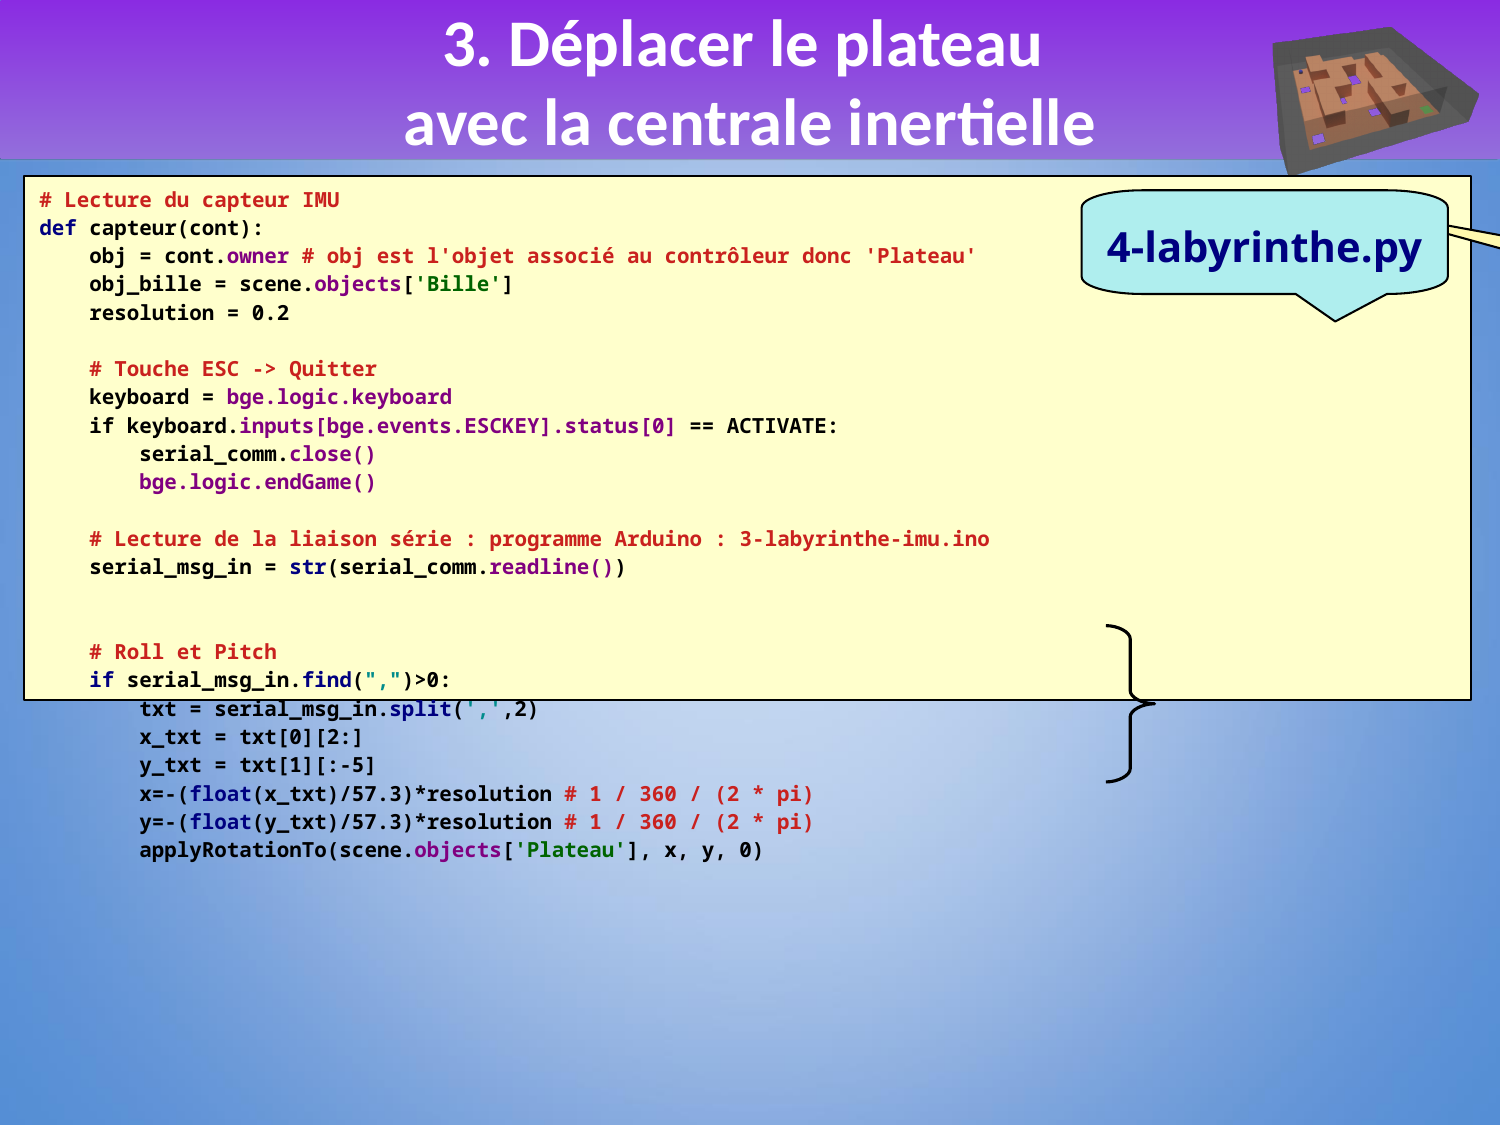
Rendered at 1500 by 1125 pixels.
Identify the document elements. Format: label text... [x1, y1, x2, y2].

text_box 3. Déplacer le plateau avec la centrale inertielle [0, 0, 1500, 159]
text_box 3 : Ajout l’importation de la bibliothèque import serial [1448, 225, 1500, 249]
text_box 4-labyrinthe.py [1081, 190, 1448, 322]
text_box # Lecture du capteur IMU def capteur(cont): obj = cont.owner # obj est l'objet associé au contrôleur donc 'Plateau' obj_bille = scene.objects['Bille'] resolution = 0.2 # Touche ESC -> Quitter keyboard = bge.logic.keyboard if keyboard.inputs[bge.events.ESCKEY].status[0] == ACTIVATE: serial_comm.close() bge.logic.endGame() # Lecture de la liaison série : programme Arduino : 3-labyrinthe-imu.ino serial_msg_in = str(serial_comm.readline()) # Roll et Pitch if serial_msg_in.find(",")>0: txt = serial_msg_in.split(',',2) x_txt = txt[0][2:] y_txt = txt[1][:-5] x=-(float(x_txt)/57.3)*resolution # 1 / 360 / (2 * pi) y=-(float(y_txt)/57.3)*resolution # 1 / 360 / (2 * pi) applyRotationTo(scene.objects['Plateau'], x, y, 0) [23, 176, 1471, 700]
picture [0, 27, 1500, 1125]
